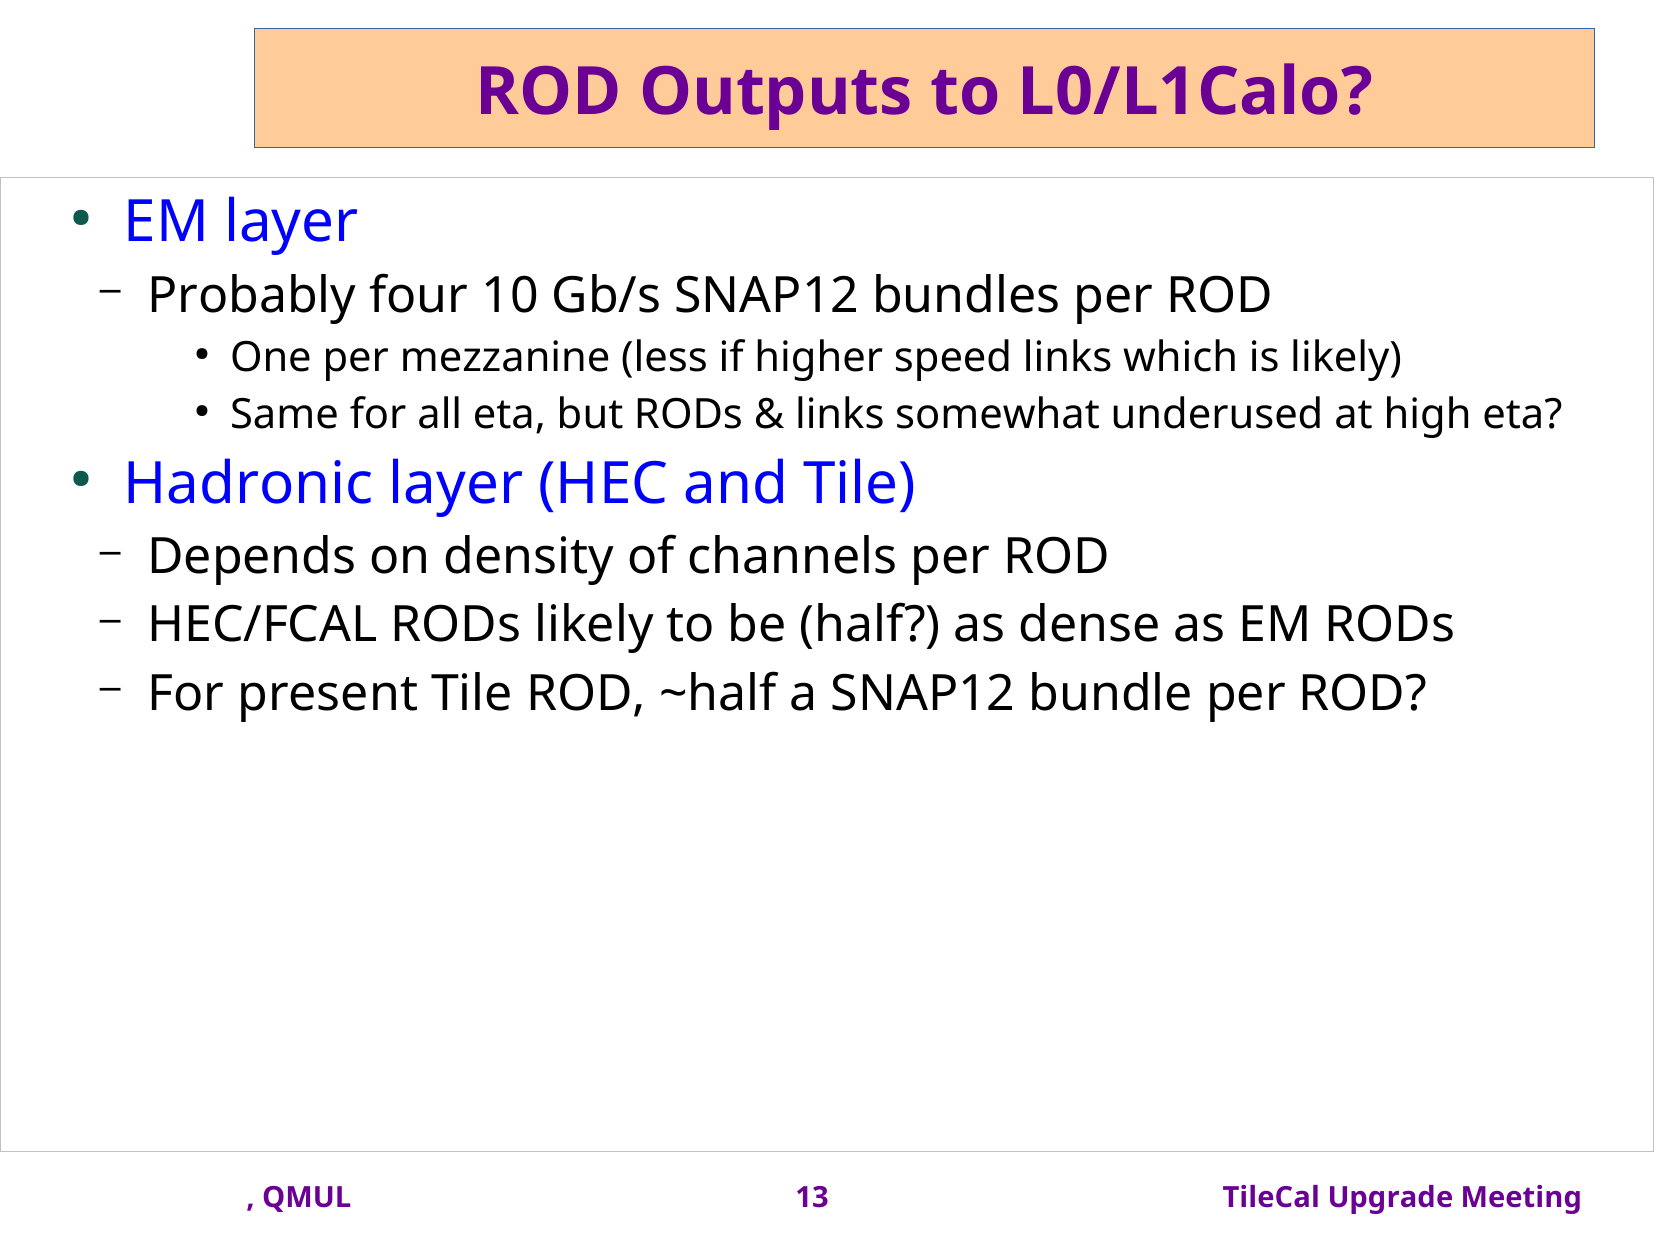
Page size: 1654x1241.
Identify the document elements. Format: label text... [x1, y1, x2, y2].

title ROD Outputs to L0/L1Calo? [254, 28, 1595, 148]
list EM layer Probably four 10 Gb/s SNAP12 bundles per ROD One per mezzanine (less if higher speed links which is likely) Same for all eta, but RODs & links somewhat underused at high eta? Hadronic layer (HEC and Tile) Depends on density of channels per ROD HEC/FCAL RODs likely to be (half?) as dense as EM RODs For present Tile ROD, ~half a SNAP12 bundle per ROD? [52, 179, 1598, 1143]
